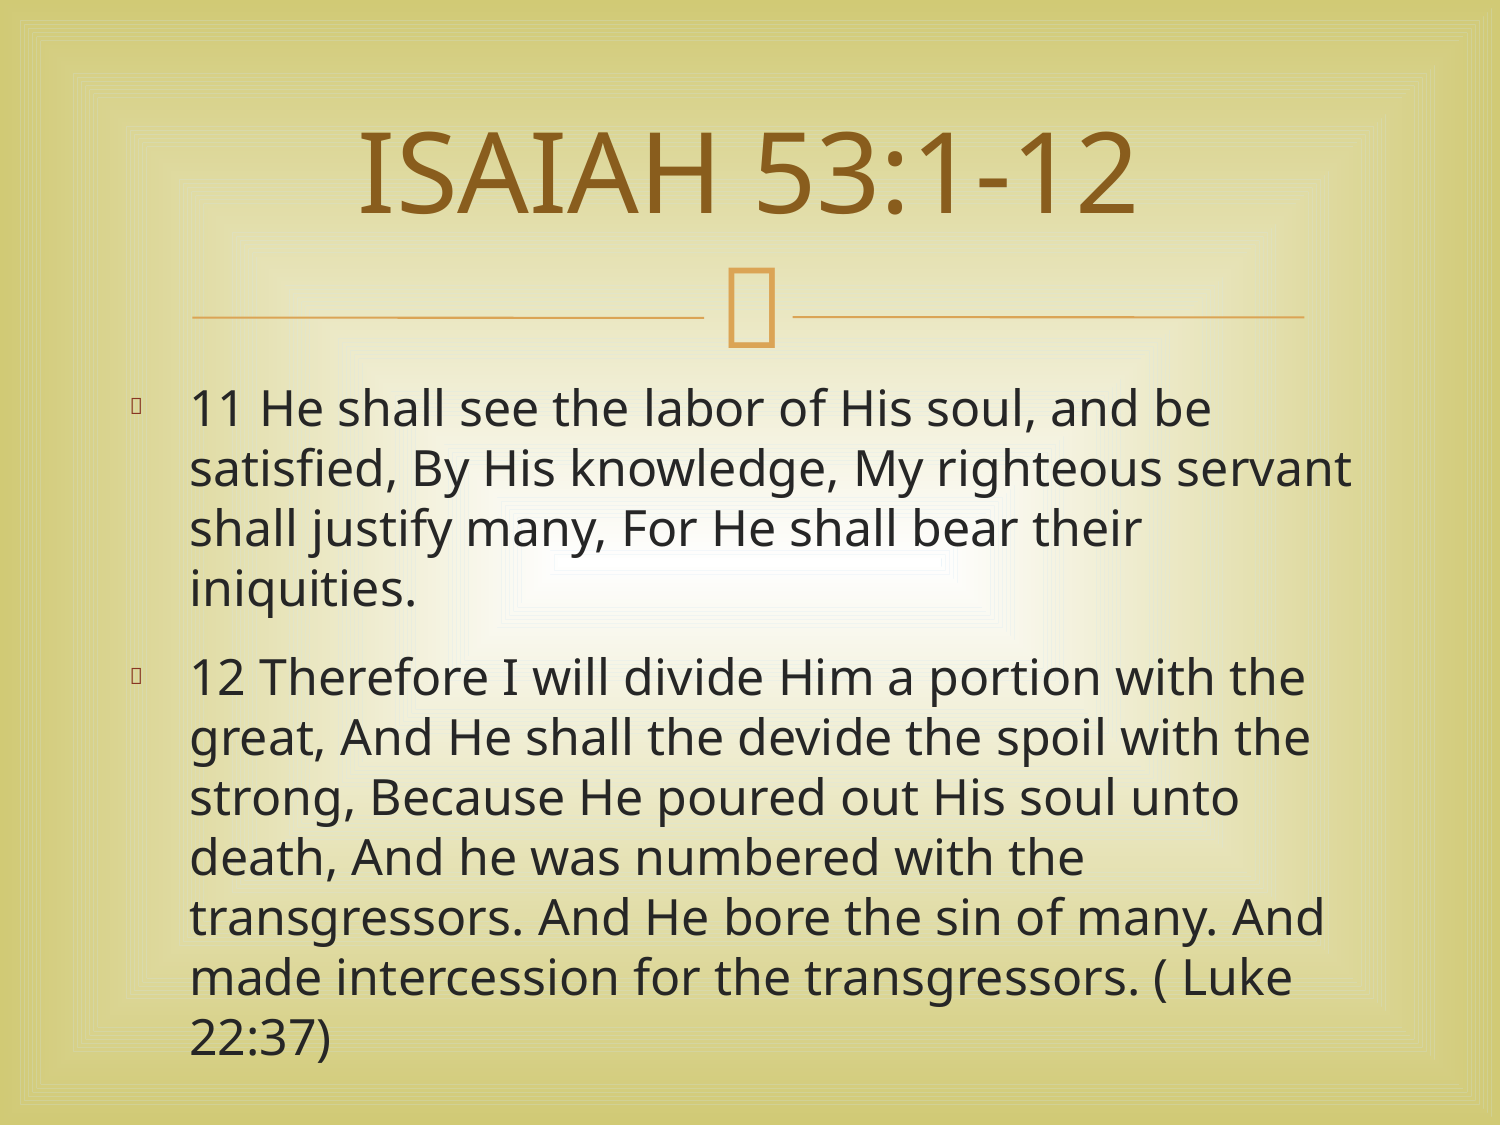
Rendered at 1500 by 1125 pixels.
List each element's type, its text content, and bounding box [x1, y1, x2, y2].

title ISAIAH 53:1-12 [112, 93, 1386, 267]
list 11 He shall see the labor of His soul, and be satisfied, By His knowledge, My righteous servant shall justify many, For He shall bear their iniquities. 12 Therefore I will divide Him a portion with the great, And He shall the devide the spoil with the strong, Because He poured out His soul unto death, And he was numbered with the transgressors. And He bore the sin of many. And made intercession for the transgressors. ( Luke 22:37) [114, 368, 1386, 1005]
